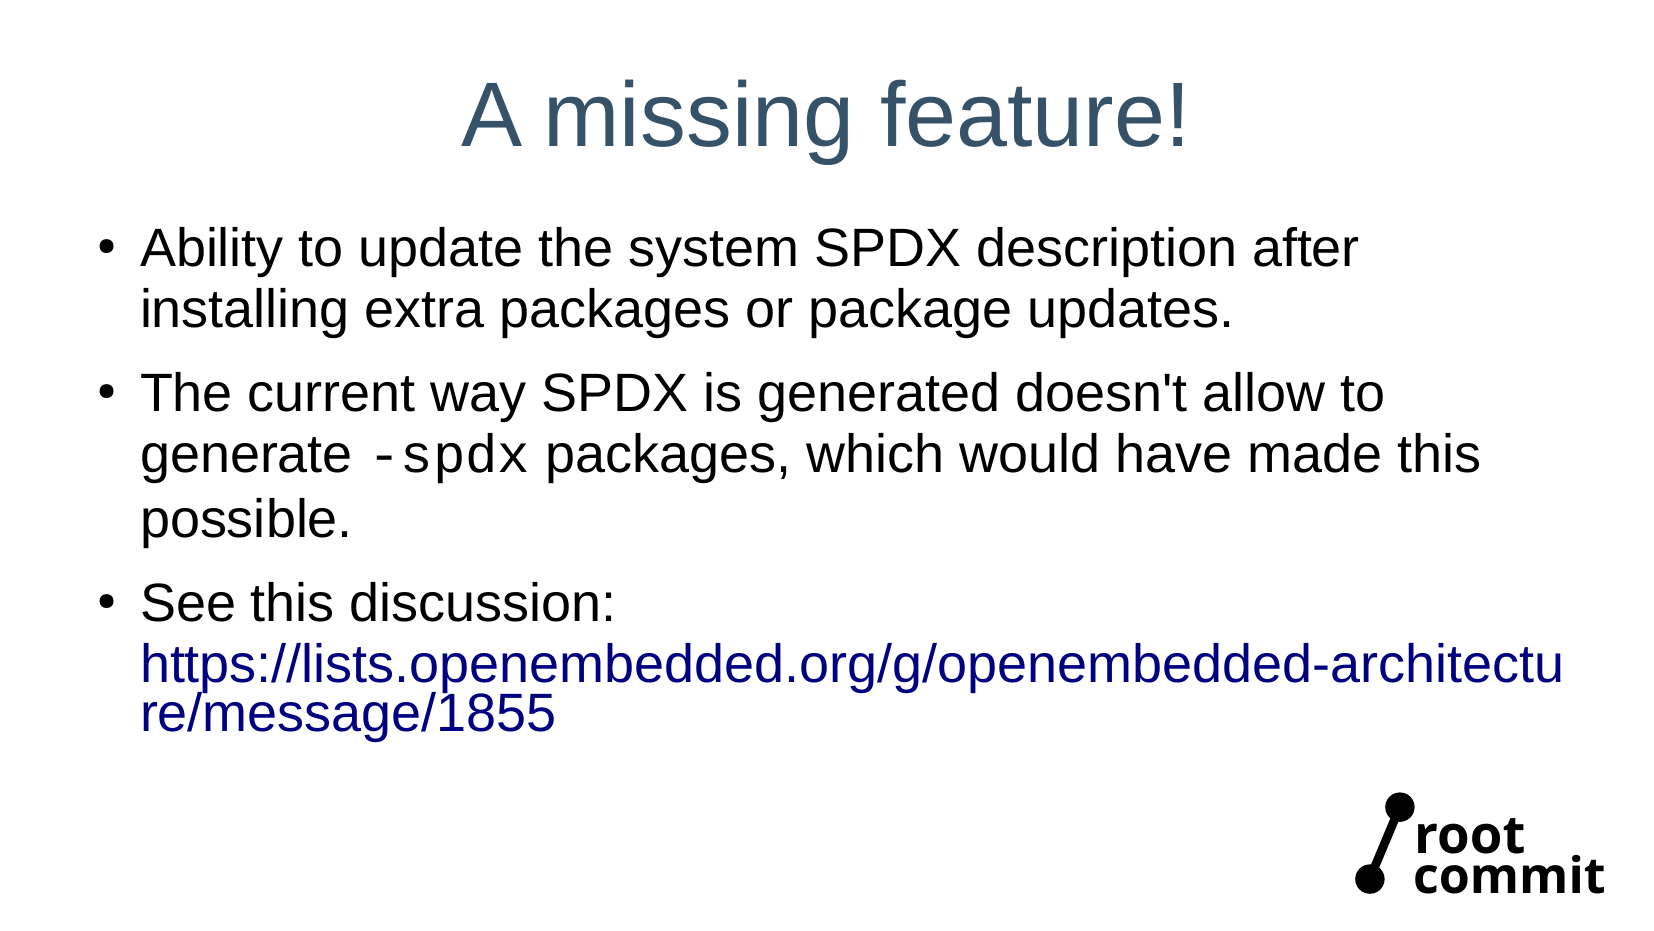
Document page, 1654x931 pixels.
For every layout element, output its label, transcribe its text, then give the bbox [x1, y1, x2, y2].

title A missing feature! [82, 37, 1571, 193]
list Ability to update the system SPDX description after installing extra packages or package updates. The current way SPDX is generated doesn't allow to generate -spdx packages, which would have made this possible. See this discussion: https://lists.openembedded.org/g/openembedded-architecture/message/1855 [82, 217, 1571, 758]
